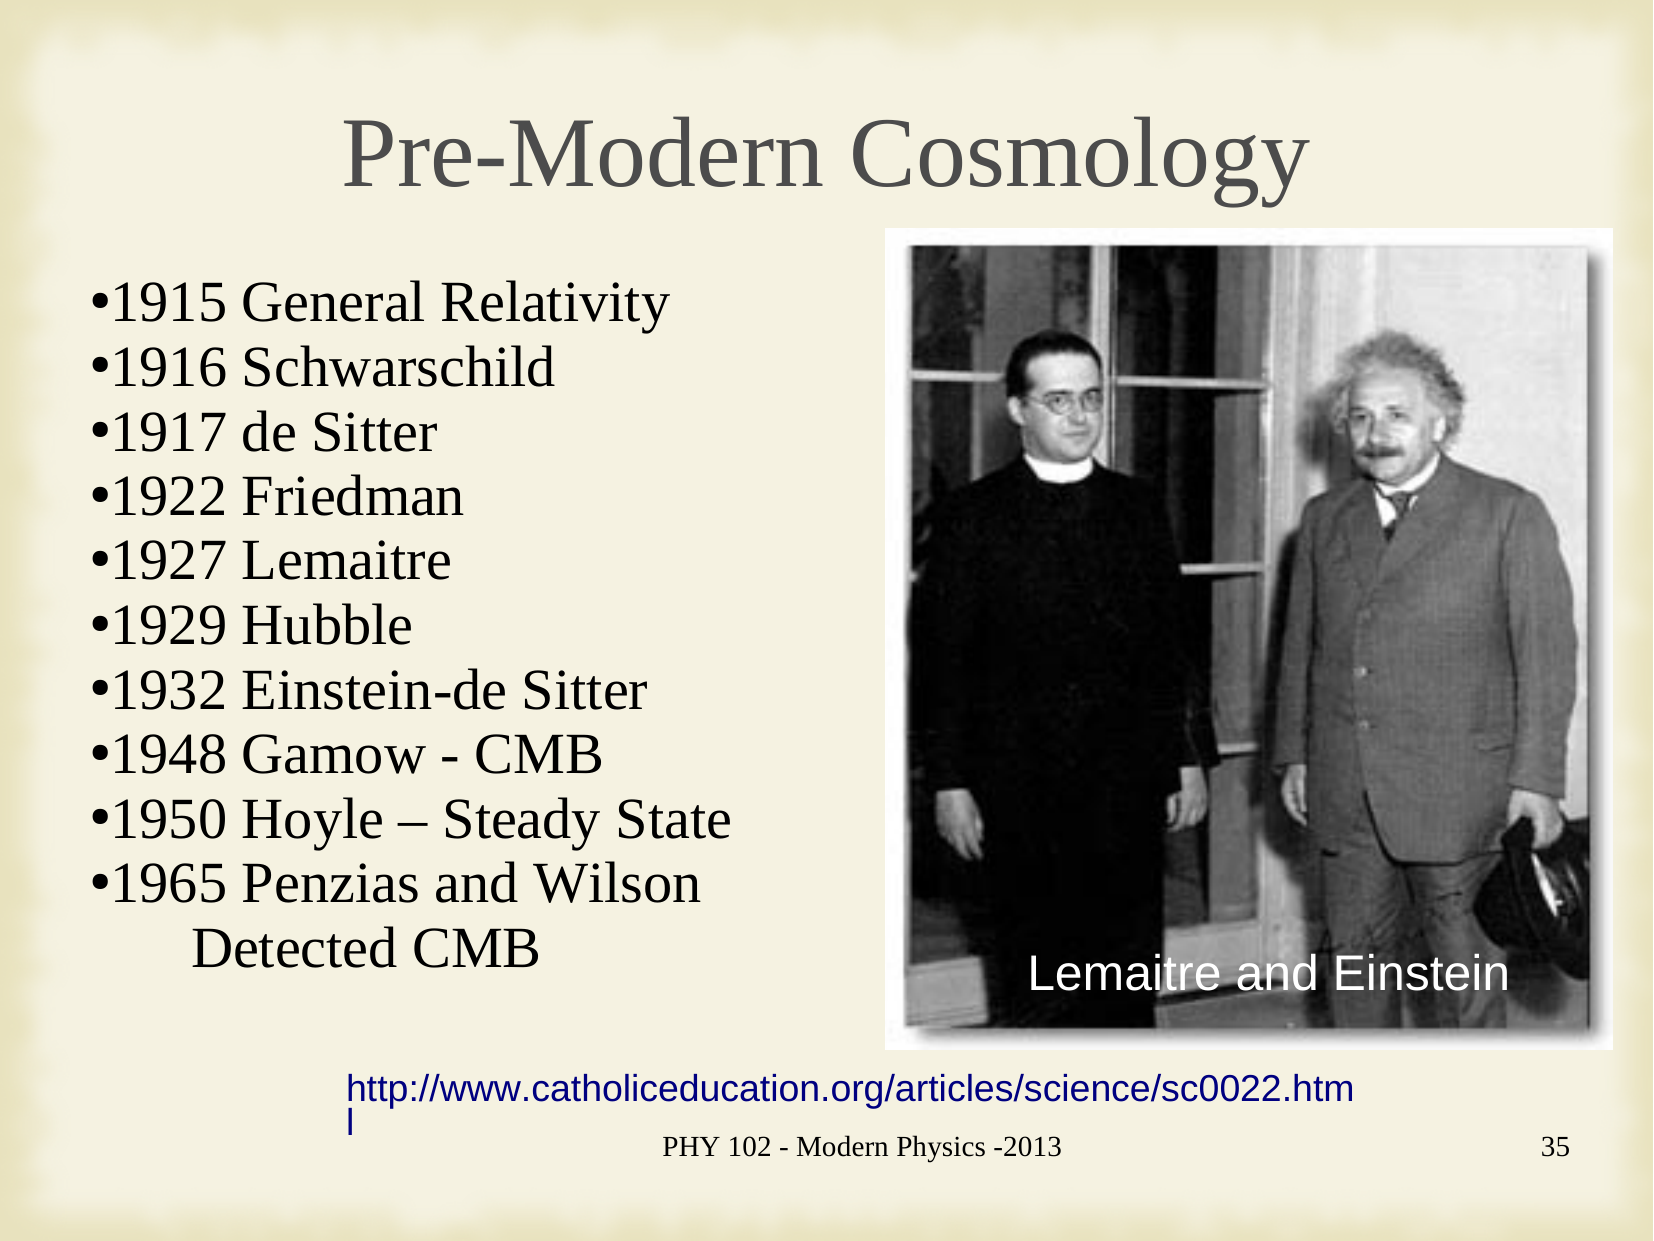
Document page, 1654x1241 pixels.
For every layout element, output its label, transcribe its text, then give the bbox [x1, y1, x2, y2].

title Pre-Modern Cosmology [82, 49, 1571, 257]
picture [0, 0, 1653, 1241]
text_box http://www.catholiceducation.org/articles/science/sc0022.html [331, 1060, 1376, 1117]
text_box Lemaitre and Einstein [1012, 937, 1538, 1009]
text_box 1915 General Relativity 1916 Schwarschild 1917 de Sitter 1922 Friedman 1927 Lemaitre 1929 Hubble 1932 Einstein-de Sitter 1948 Gamow - CMB 1950 Hoyle – Steady State 1965 Penzias and Wilson Detected CMB [75, 262, 863, 998]
